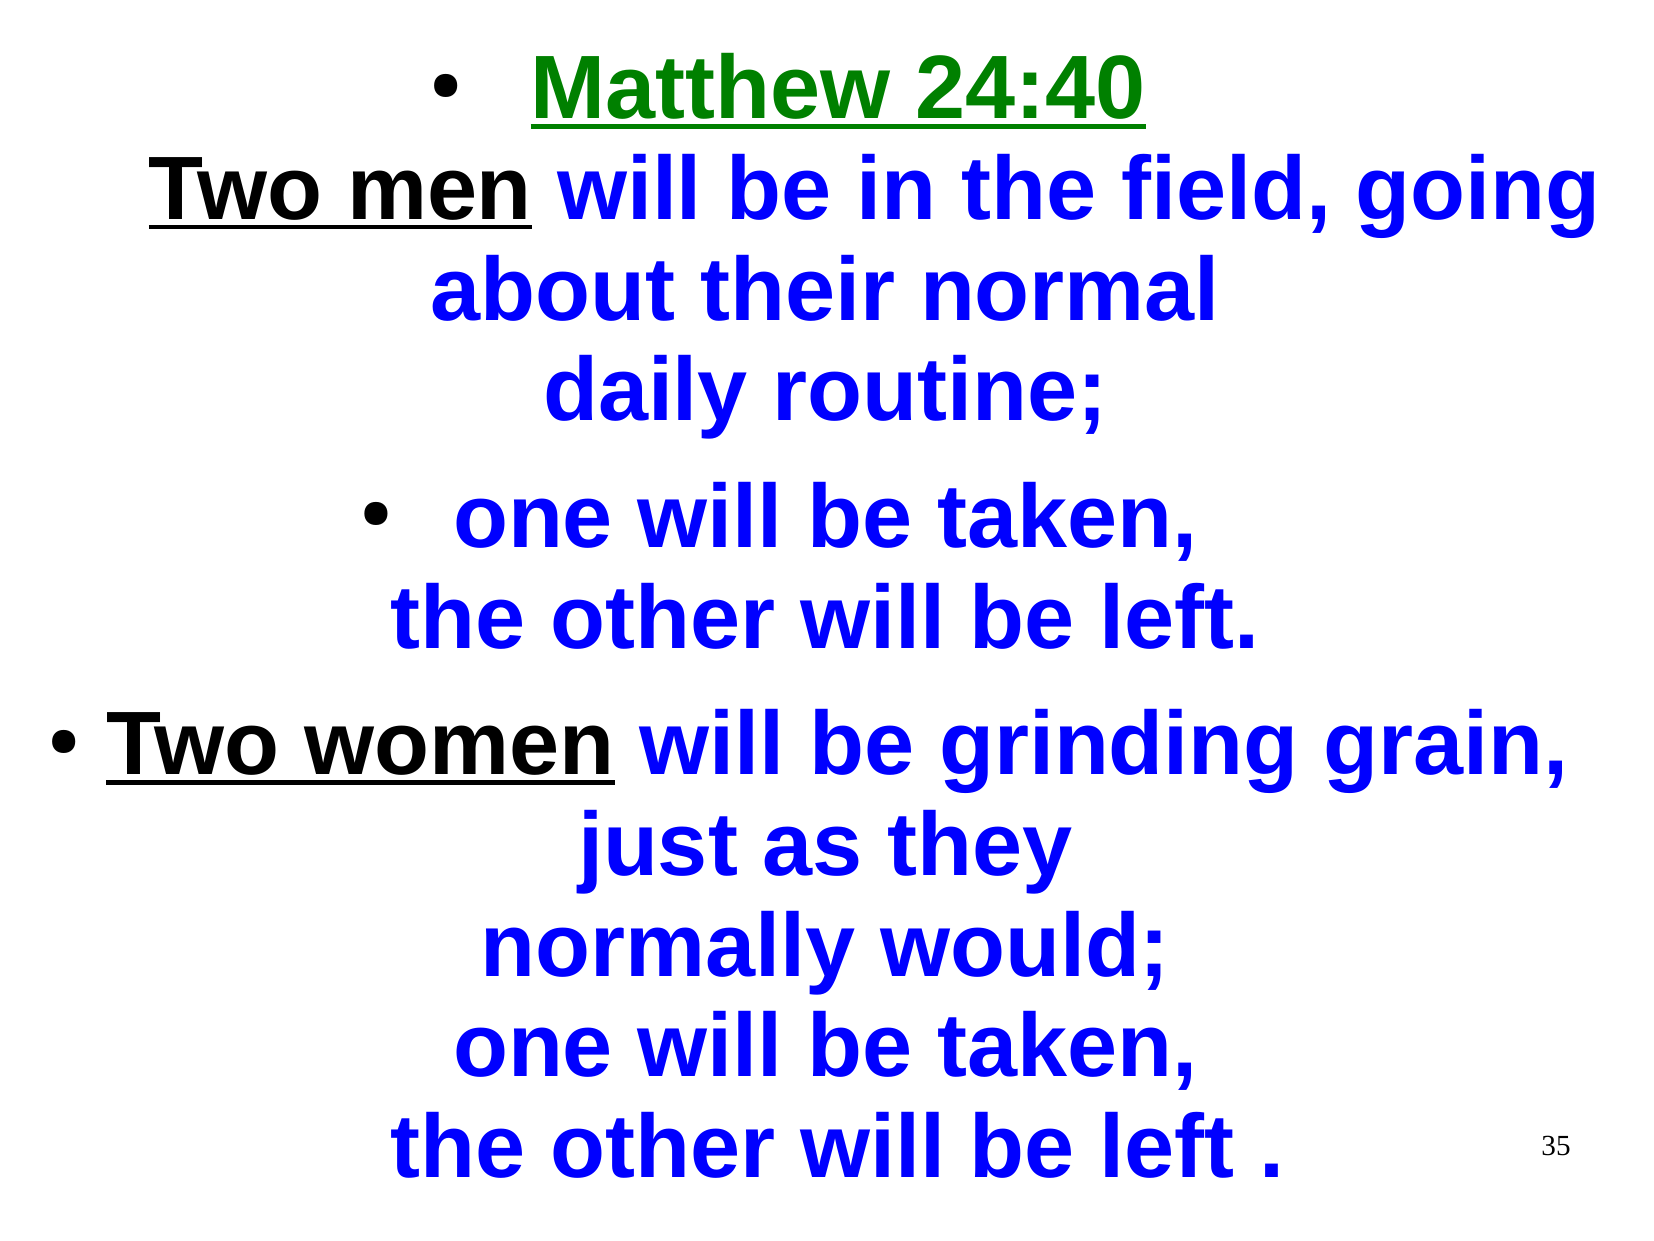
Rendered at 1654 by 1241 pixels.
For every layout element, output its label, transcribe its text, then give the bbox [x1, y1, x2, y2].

list Matthew 24:40 Two men will be in the field, going about their normal daily routine; one will be taken, the other will be left. Two women will be grinding grain, just as they normally would; one will be taken, the other will be left . [0, 37, 1613, 1201]
